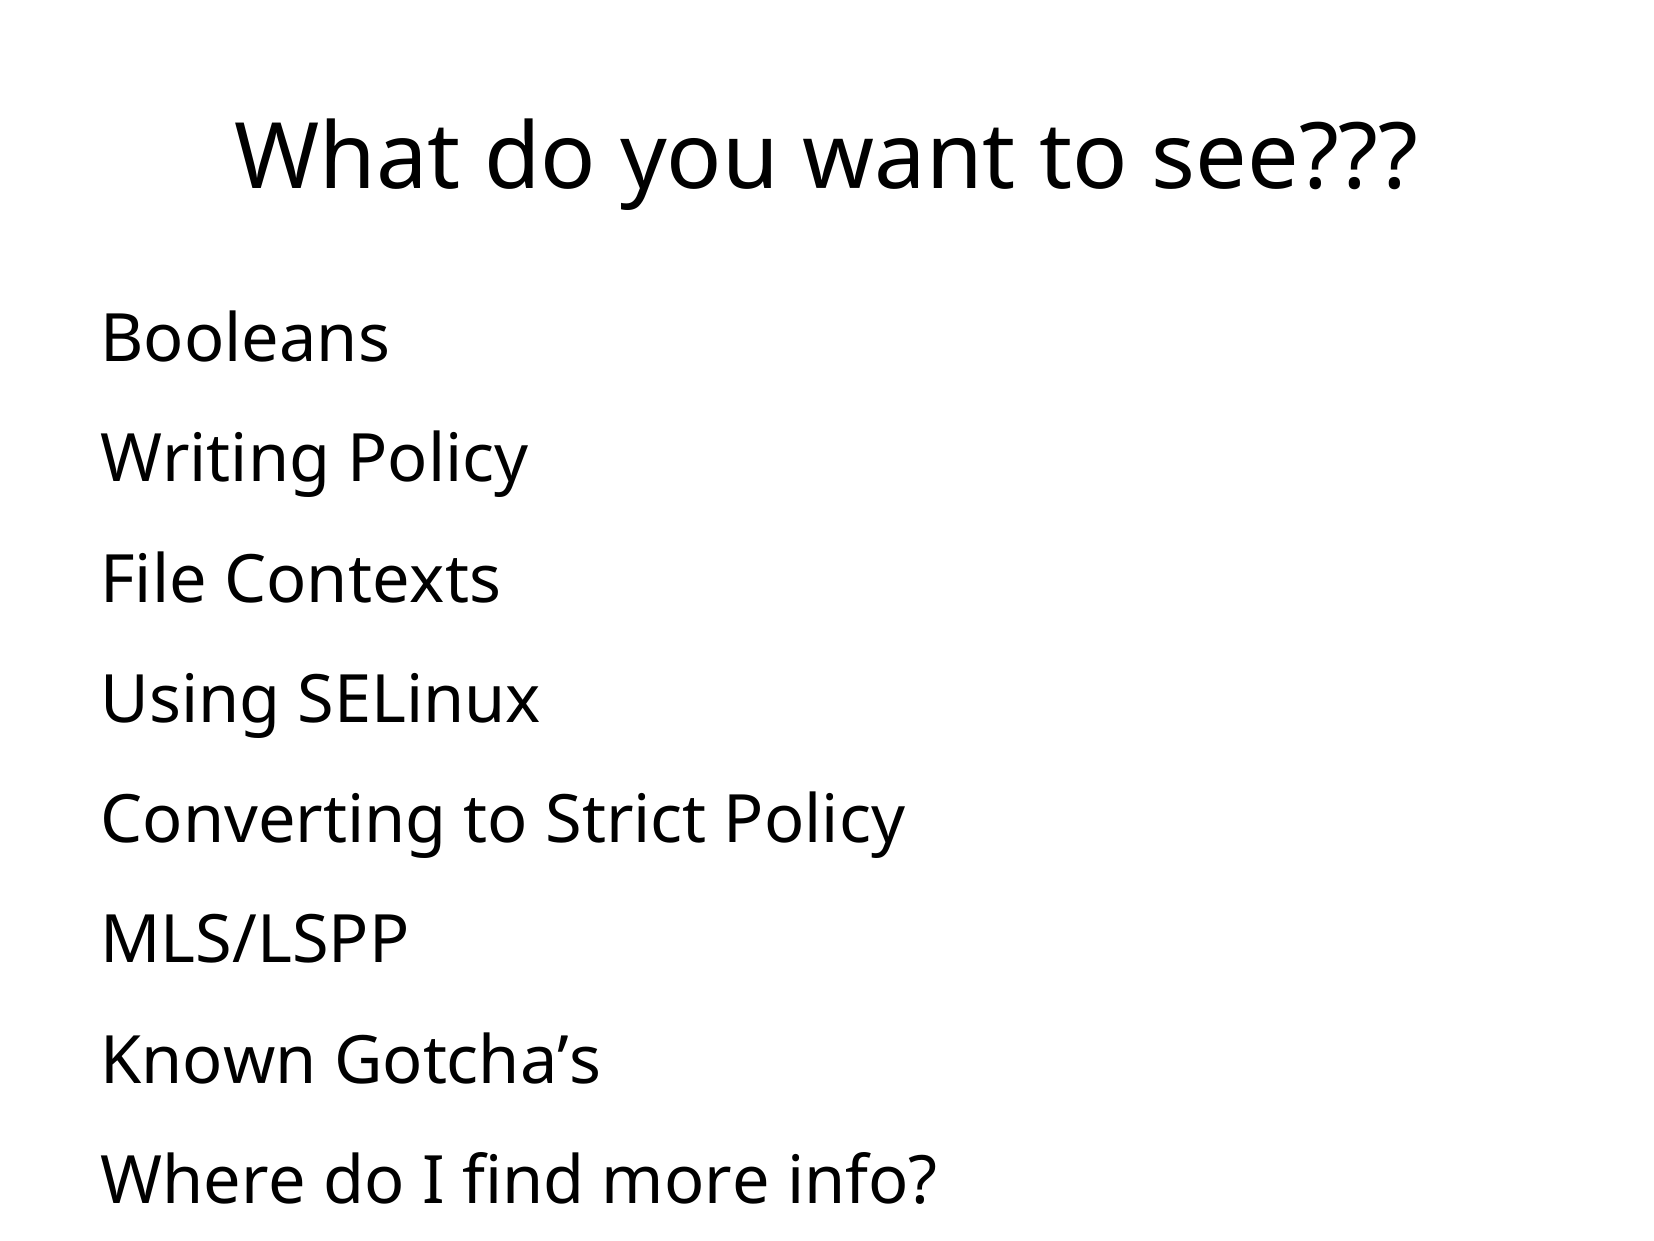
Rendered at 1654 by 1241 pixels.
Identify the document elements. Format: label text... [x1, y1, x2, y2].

list Booleans Writing Policy File Contexts Using SELinux Converting to Strict Policy MLS/LSPP Known Gotcha’s Where do I find more info? [82, 290, 1571, 1143]
title What do you want to see??? [82, 49, 1571, 257]
